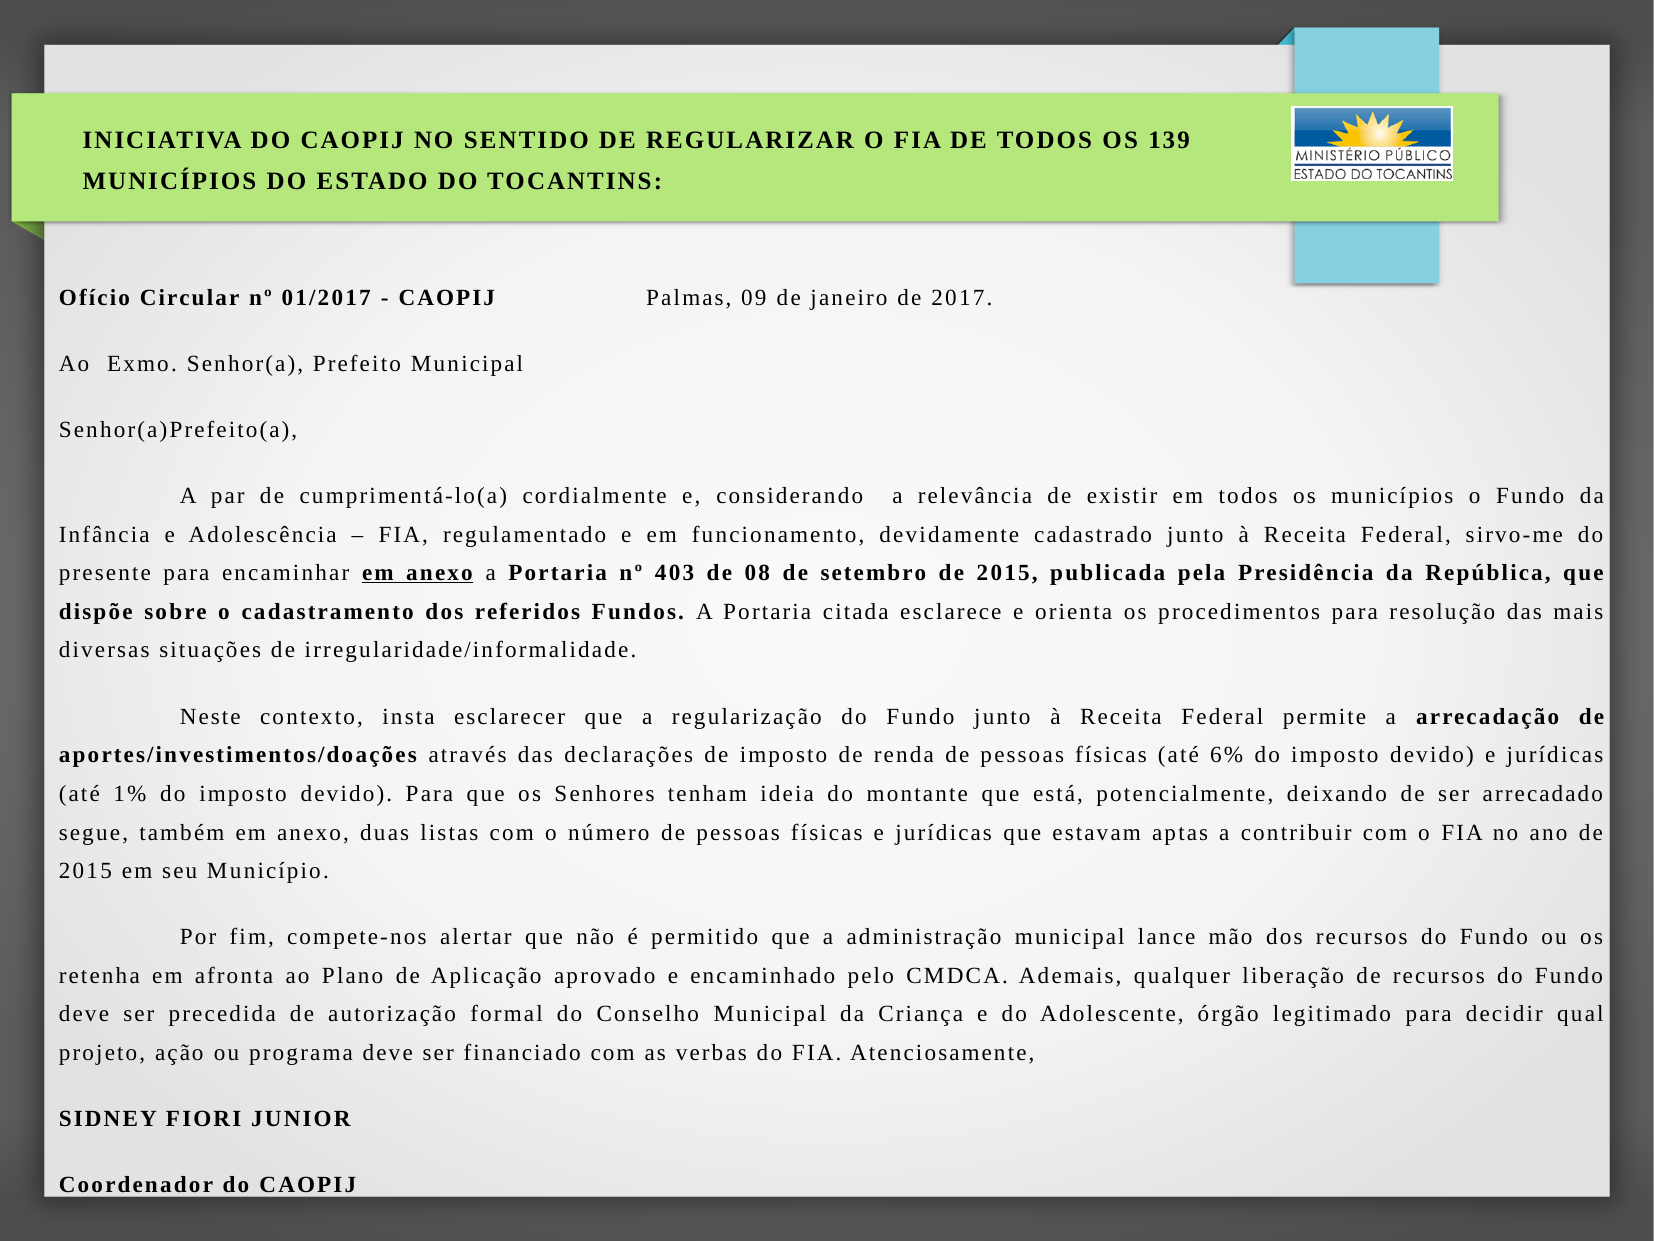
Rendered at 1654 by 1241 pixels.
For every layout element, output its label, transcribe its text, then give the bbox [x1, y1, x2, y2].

list Ofício Circular nº 01/2017 - CAOPIJ Palmas, 09 de janeiro de 2017. Ao Exmo. Senhor(a), Prefeito Municipal Senhor(a)Prefeito(a), A par de cumprimentá-lo(a) cordialmente e, considerando a relevância de existir em todos os municípios o Fundo da Infância e Adolescência – FIA, regulamentado e em funcionamento, devidamente cadastrado junto à Receita Federal, sirvo-me do presente para encaminhar em anexo a Portaria nº 403 de 08 de setembro de 2015, publicada pela Presidência da República, que dispõe sobre o cadastramento dos referidos Fundos. A Portaria citada esclarece e orienta os procedimentos para resolução das mais diversas situações de irregularidade/informalidade. Neste contexto, insta esclarecer que a regularização do Fundo junto à Receita Federal permite a arrecadação de aportes/investimentos/doações através das declarações de imposto de renda de pessoas físicas (até 6% do imposto devido) e jurídicas (até 1% do imposto devido). Para que os Senhores tenham ideia do montante que está, potencialmente, deixando de ser arrecadado segue, também em anexo, duas listas com o número de pessoas físicas e jurídicas que estavam aptas a contribuir com o FIA no ano de 2015 em seu Município. Por fim, compete-nos alertar que não é permitido que a administração municipal lance mão dos recursos do Fundo ou os retenha em afronta ao Plano de Aplicação aprovado e encaminhado pelo CMDCA. Ademais, qualquer liberação de recursos do Fundo deve ser precedida de autorização formal do Conselho Municipal da Criança e do Adolescente, órgão legitimado para decidir qual projeto, ação ou programa deve ser financiado com as verbas do FIA. Atenciosamente, SIDNEY FIORI JUNIOR Coordenador do CAOPIJ [59, 271, 1607, 1202]
picture [0, 0, 1654, 1241]
title INICIATIVA DO CAOPIJ NO SENTIDO DE REGULARIZAR O FIA DE TODOS OS 139 MUNICÍPIOS DO ESTADO DO TOCANTINS: [82, 94, 1264, 213]
